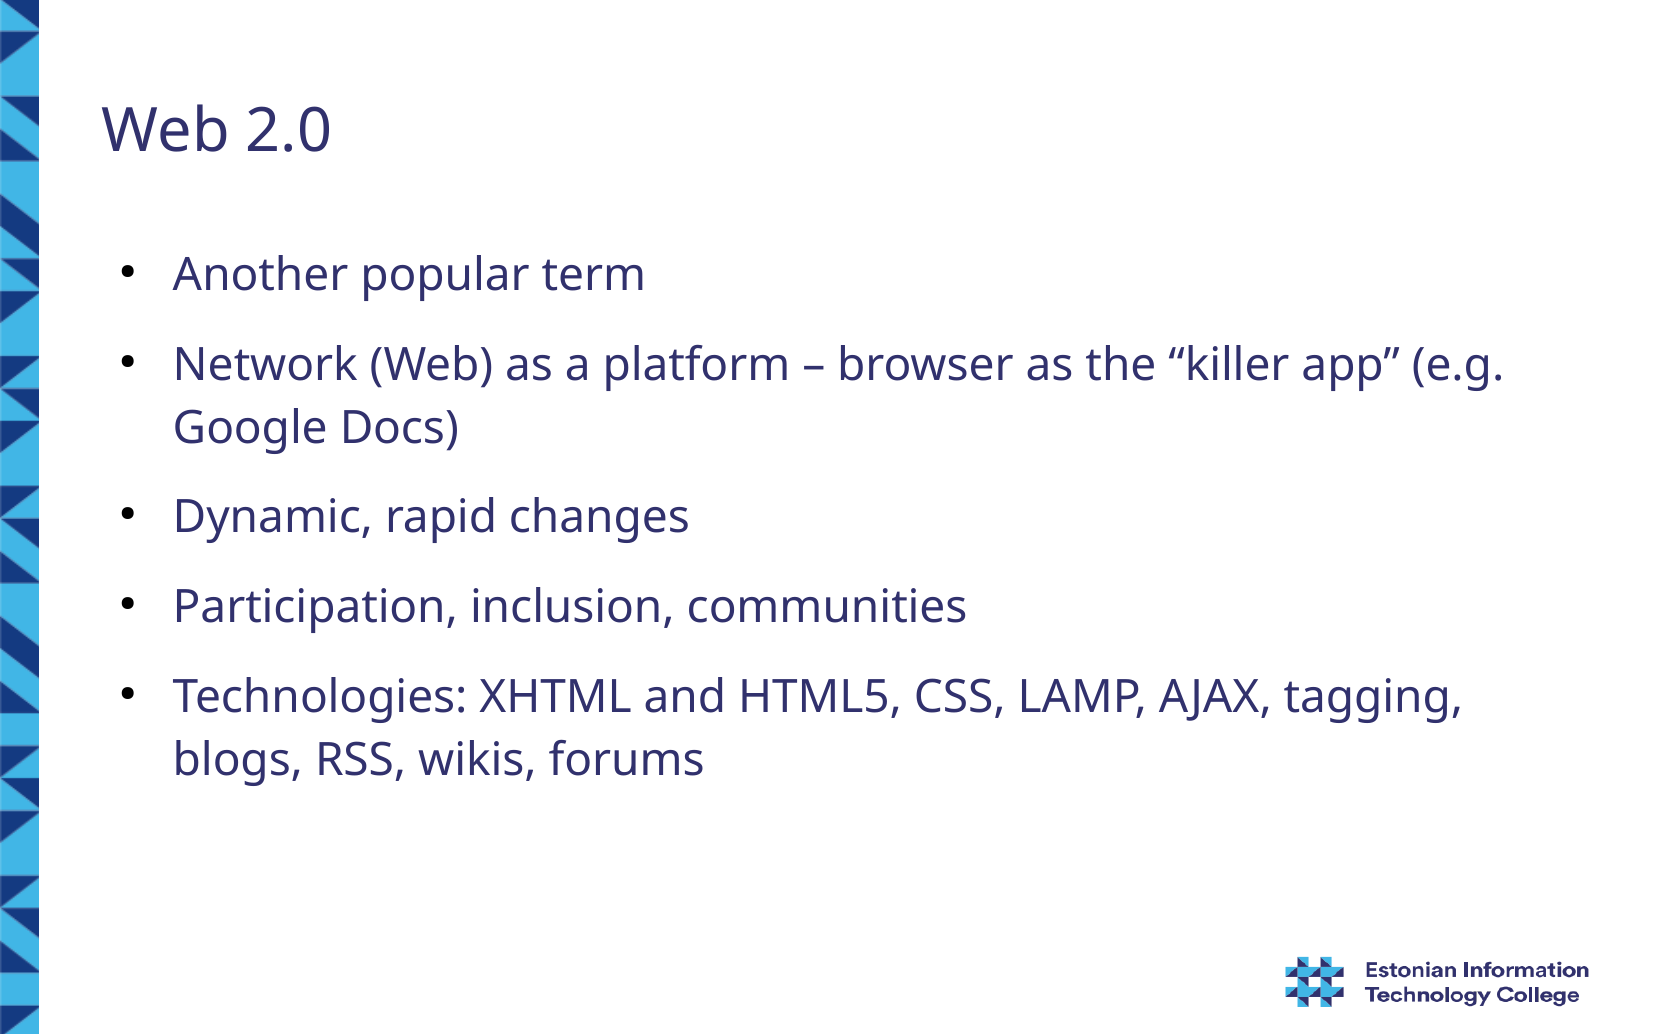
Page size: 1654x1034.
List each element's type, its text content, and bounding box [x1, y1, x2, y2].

title Web 2.0 [101, 41, 1224, 214]
list Another popular term Network (Web) as a platform – browser as the “killer app” (e.g. Google Docs) Dynamic, rapid changes Participation, inclusion, communities Technologies: XHTML and HTML5, CSS, LAMP, AJAX, tagging, blogs, RSS, wikis, forums [101, 241, 1591, 924]
